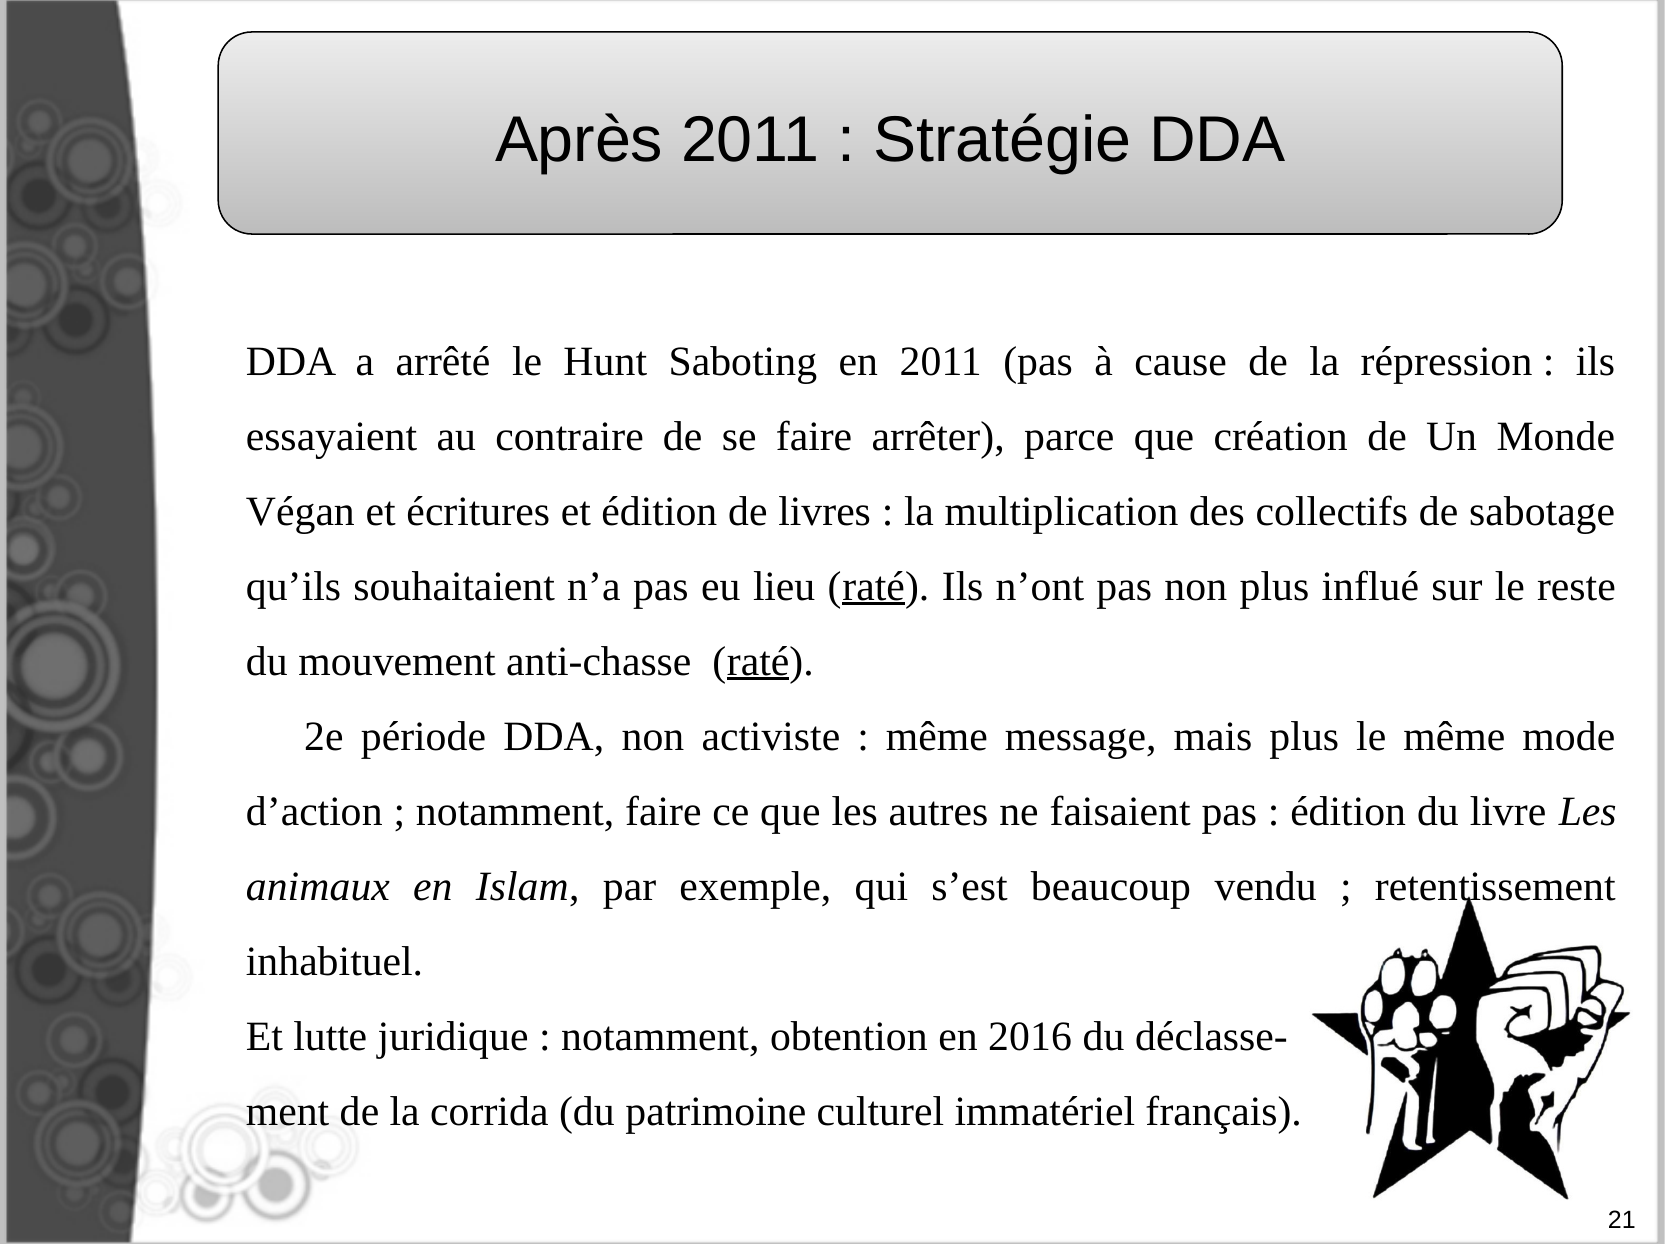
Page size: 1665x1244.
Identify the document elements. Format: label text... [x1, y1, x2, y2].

text_box Après 2011 : Stratégie DDA [228, 88, 1553, 182]
text_box DDA a arrêté le Hunt Saboting en 2011 (pas à cause de la répression : ils essayaient au contraire de se faire arrêter), parce que création de Un Monde Végan et écritures et édition de livres : la multiplication des collectifs de sabotage qu’ils souhaitaient n’a pas eu lieu (raté). Ils n’ont pas non plus influé sur le reste du mouvement anti-chasse (raté). 2e période DDA, non activiste : même message, mais plus le même mode d’action ; notamment, faire ce que les autres ne faisaient pas : édition du livre Les animaux en Islam, par exemple, qui s’est beaucoup vendu ; retentissement inhabituel. Et lutte juridique : notamment, obtention en 2016 du déclasse- ment de la corrida (du patrimoine culturel immatériel français). [237, 299, 1625, 1142]
picture [3, 0, 1662, 1244]
text_box 21 [1297, 1195, 1645, 1242]
text_box [218, 31, 1563, 235]
